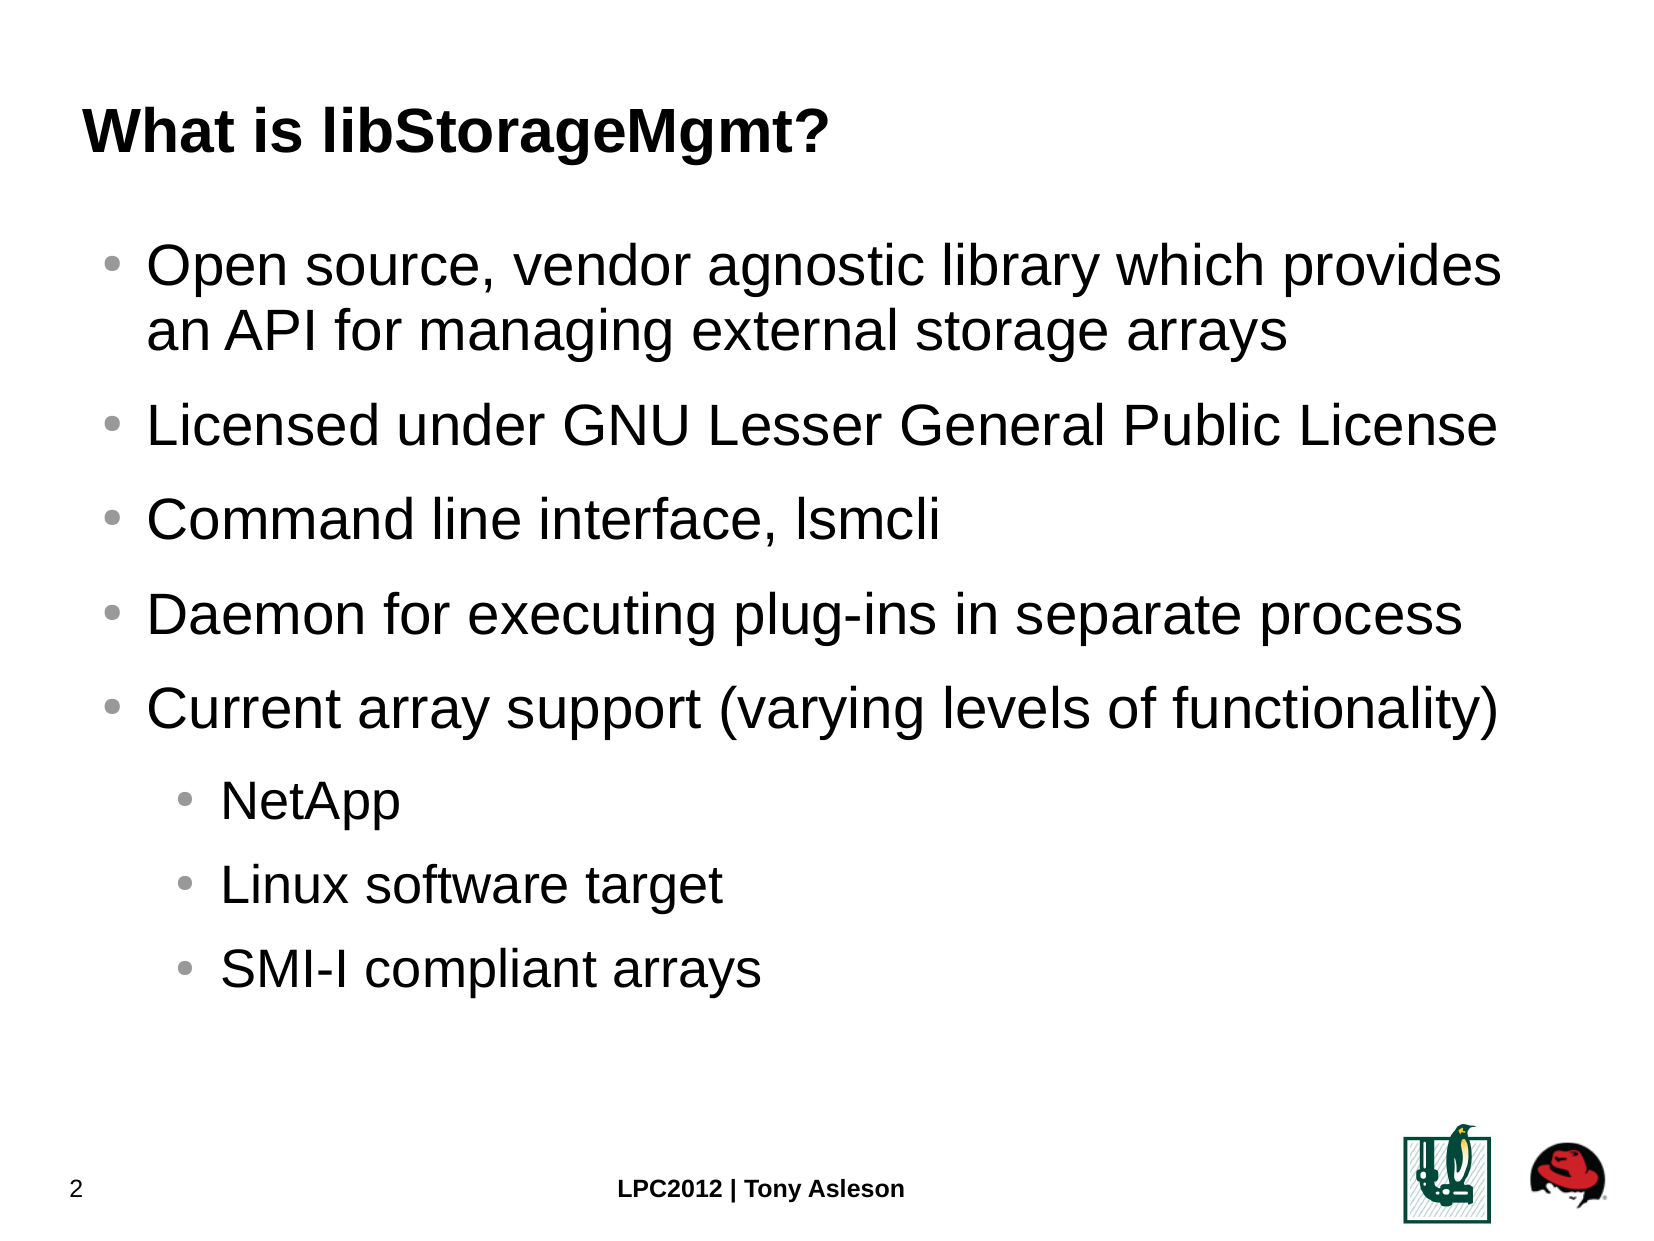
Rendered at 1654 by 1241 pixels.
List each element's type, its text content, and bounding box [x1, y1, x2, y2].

picture [1391, 1122, 1504, 1239]
title What is libStorageMgmt? [82, 37, 1571, 226]
picture [1529, 1140, 1613, 1218]
list Open source, vendor agnostic library which provides an API for managing external storage arrays Licensed under GNU Lesser General Public License Command line interface, lsmcli Daemon for executing plug-ins in separate process Current array support (varying levels of functionality) NetApp Linux software target SMI-I compliant arrays [86, 232, 1576, 1027]
